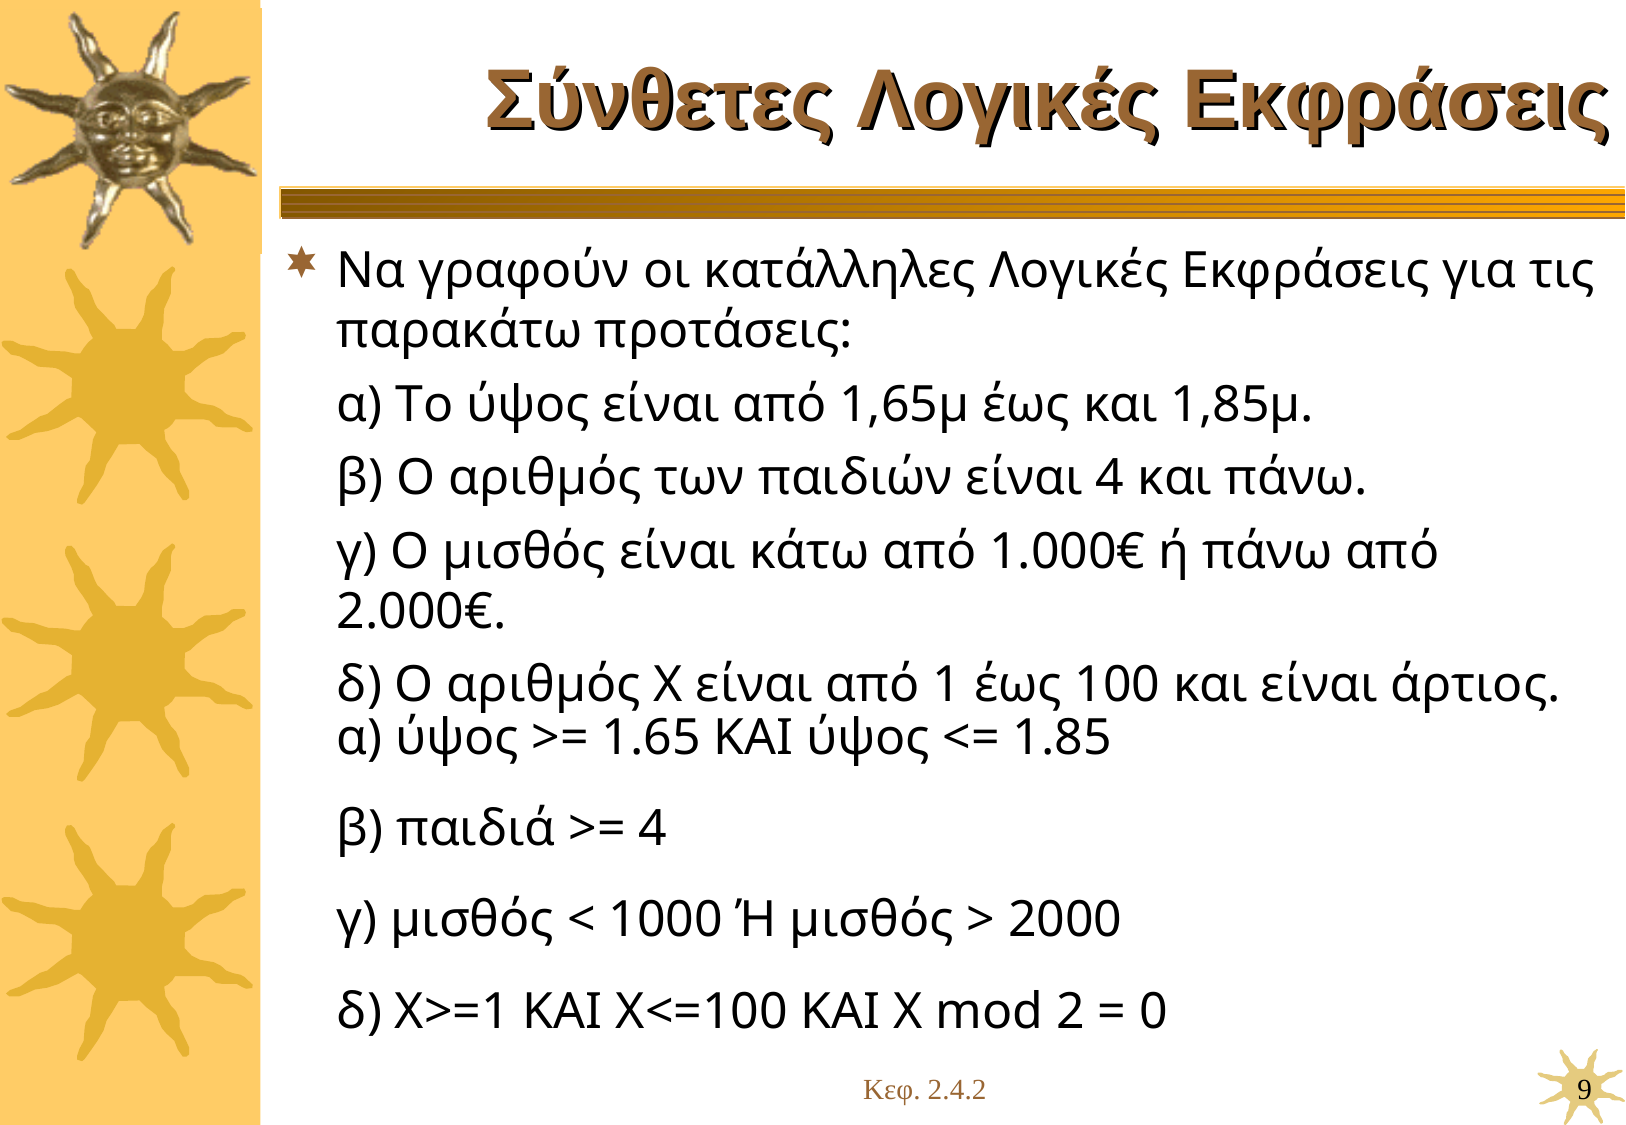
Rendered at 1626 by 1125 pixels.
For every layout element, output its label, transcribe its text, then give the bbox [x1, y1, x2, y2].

text_box Σύνθετες Λογικές Εκφράσεις [0, 1, 1625, 152]
picture [1, 152, 262, 254]
text_box Να γραφούν οι κατάλληλες Λογικές Εκφράσεις για τις παρακάτω προτάσεις: α) Το ύψος είναι από 1,65μ έως και 1,85μ. β) Ο αριθμός των παιδιών είναι 4 και πάνω. γ) Ο μισθός είναι κάτω από 1.000€ ή πάνω από 2.000€. δ) Ο αριθμός Χ είναι από 1 έως 100 και είναι άρτιος. [265, 230, 1626, 660]
text_box α) ύψος >= 1.65 ΚΑΙ ύψος <= 1.85 β) παιδιά >= 4 γ) μισθός < 1000 Ή μισθός > 2000 δ) Χ>=1 ΚΑΙ Χ<=100 ΚΑΙ Χ mod 2 = 0 [265, 697, 1626, 1046]
